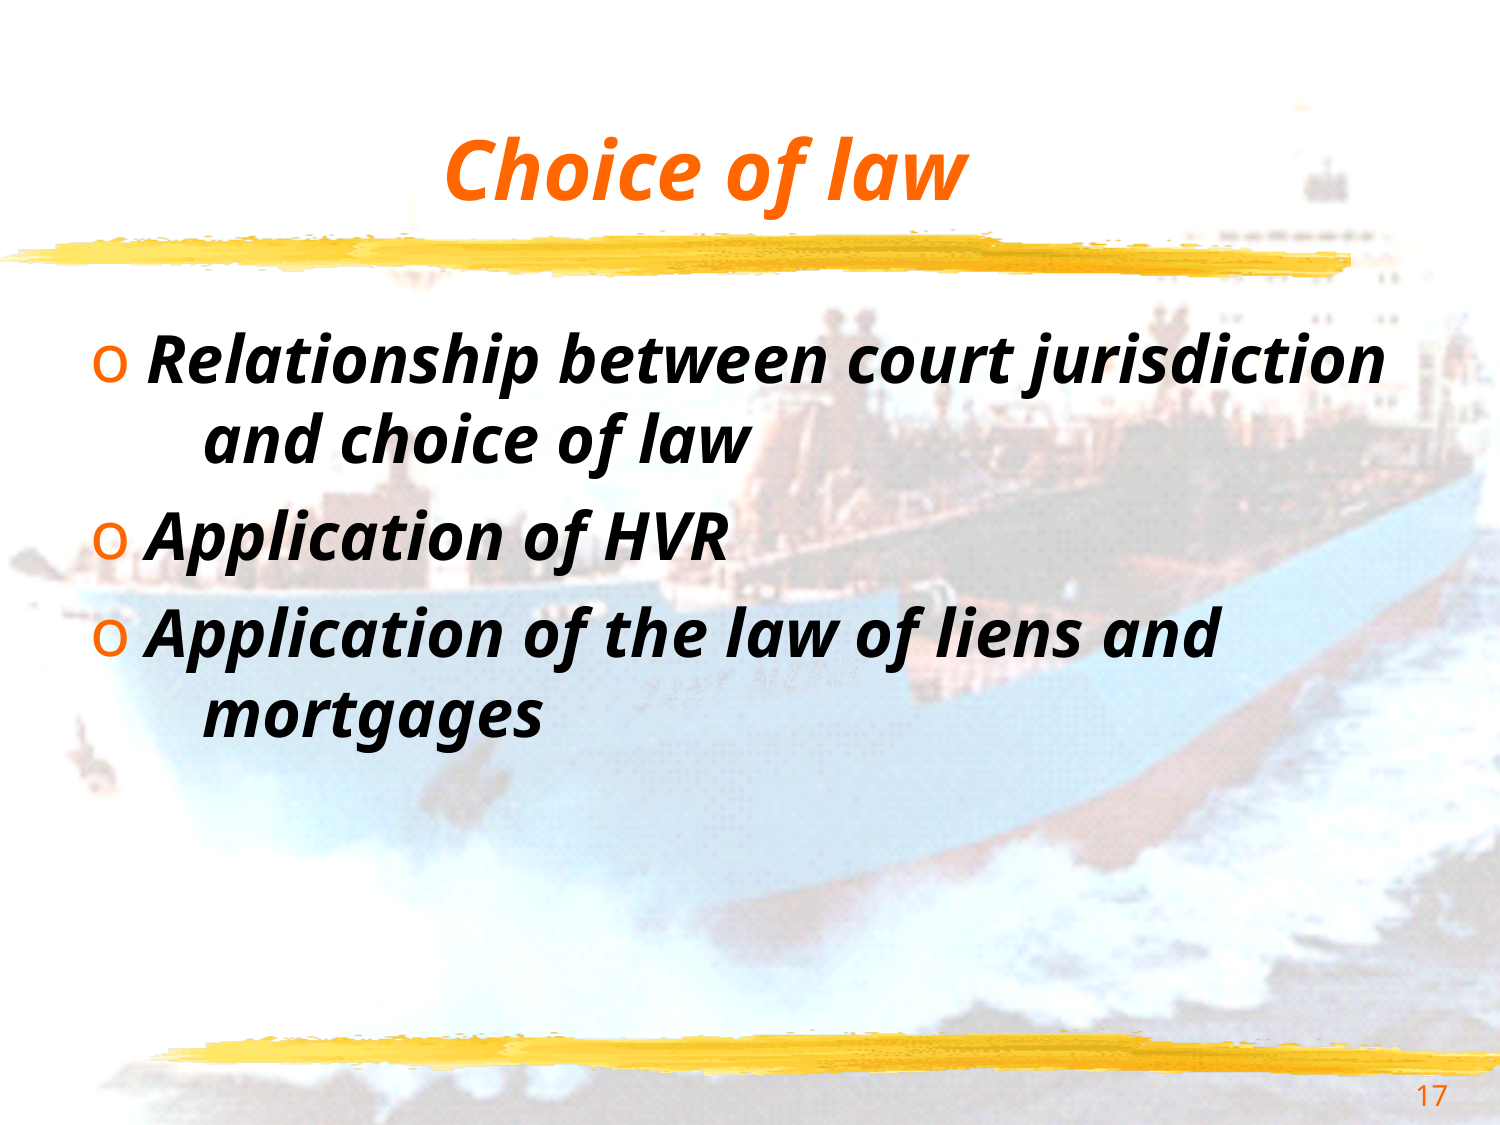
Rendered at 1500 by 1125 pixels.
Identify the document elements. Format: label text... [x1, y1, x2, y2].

text_box [1400, 1050, 1500, 1125]
title Choice of law [66, 37, 1342, 225]
list Relationship between court jurisdiction and choice of law Application of HVR Application of the law of liens and mortgages [75, 309, 1417, 1001]
